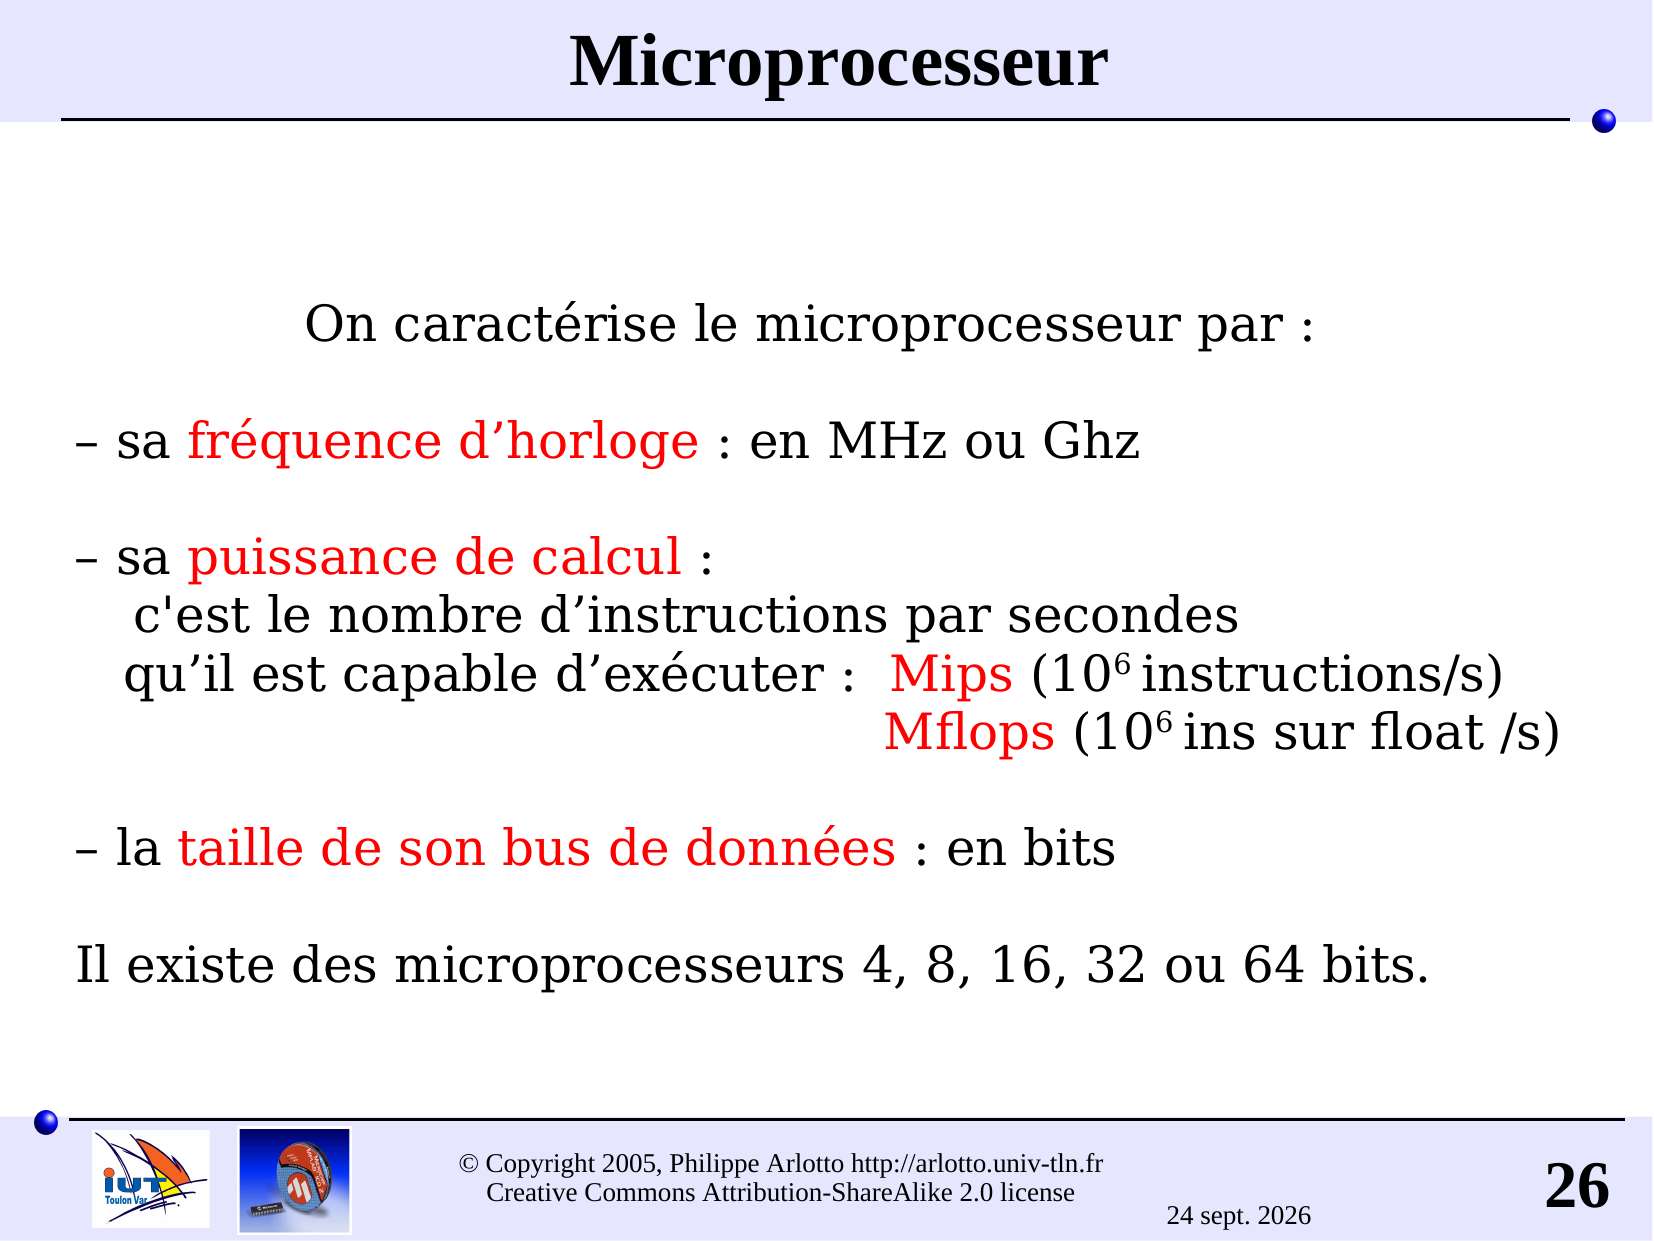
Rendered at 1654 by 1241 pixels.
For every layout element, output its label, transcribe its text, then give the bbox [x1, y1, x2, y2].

text_box On caractérise le microprocesseur par : – sa fréquence d’horloge : en MHz ou Ghz – sa puissance de calcul : c'est le nombre d’instructions par secondes qu’il est capable d’exécuter : Mips (106 instructions/s) Mflops (106 ins sur float /s) – la taille de son bus de données : en bits Il existe des microprocesseurs 4, 8, 16, 32 ou 64 bits. [59, 295, 1565, 1053]
picture [237, 1126, 352, 1235]
title Microprocesseur [95, 14, 1585, 107]
